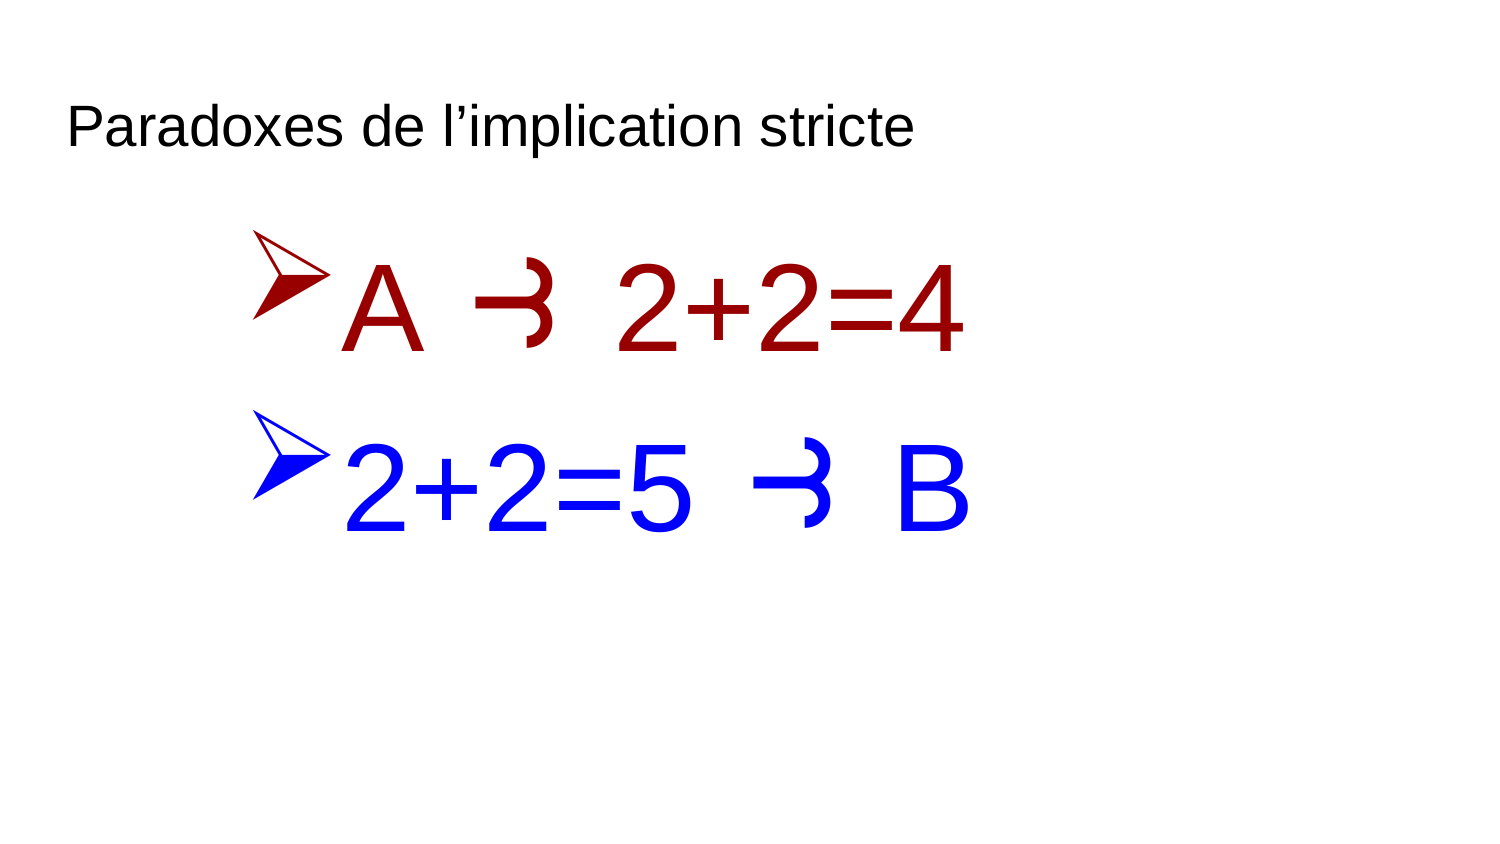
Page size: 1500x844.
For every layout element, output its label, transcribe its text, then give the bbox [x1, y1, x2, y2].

list A ⥽ 2+2=4 2+2=5 ⥽ B [227, 185, 1112, 747]
title Paradoxes de l’implication stricte [51, 72, 1449, 167]
